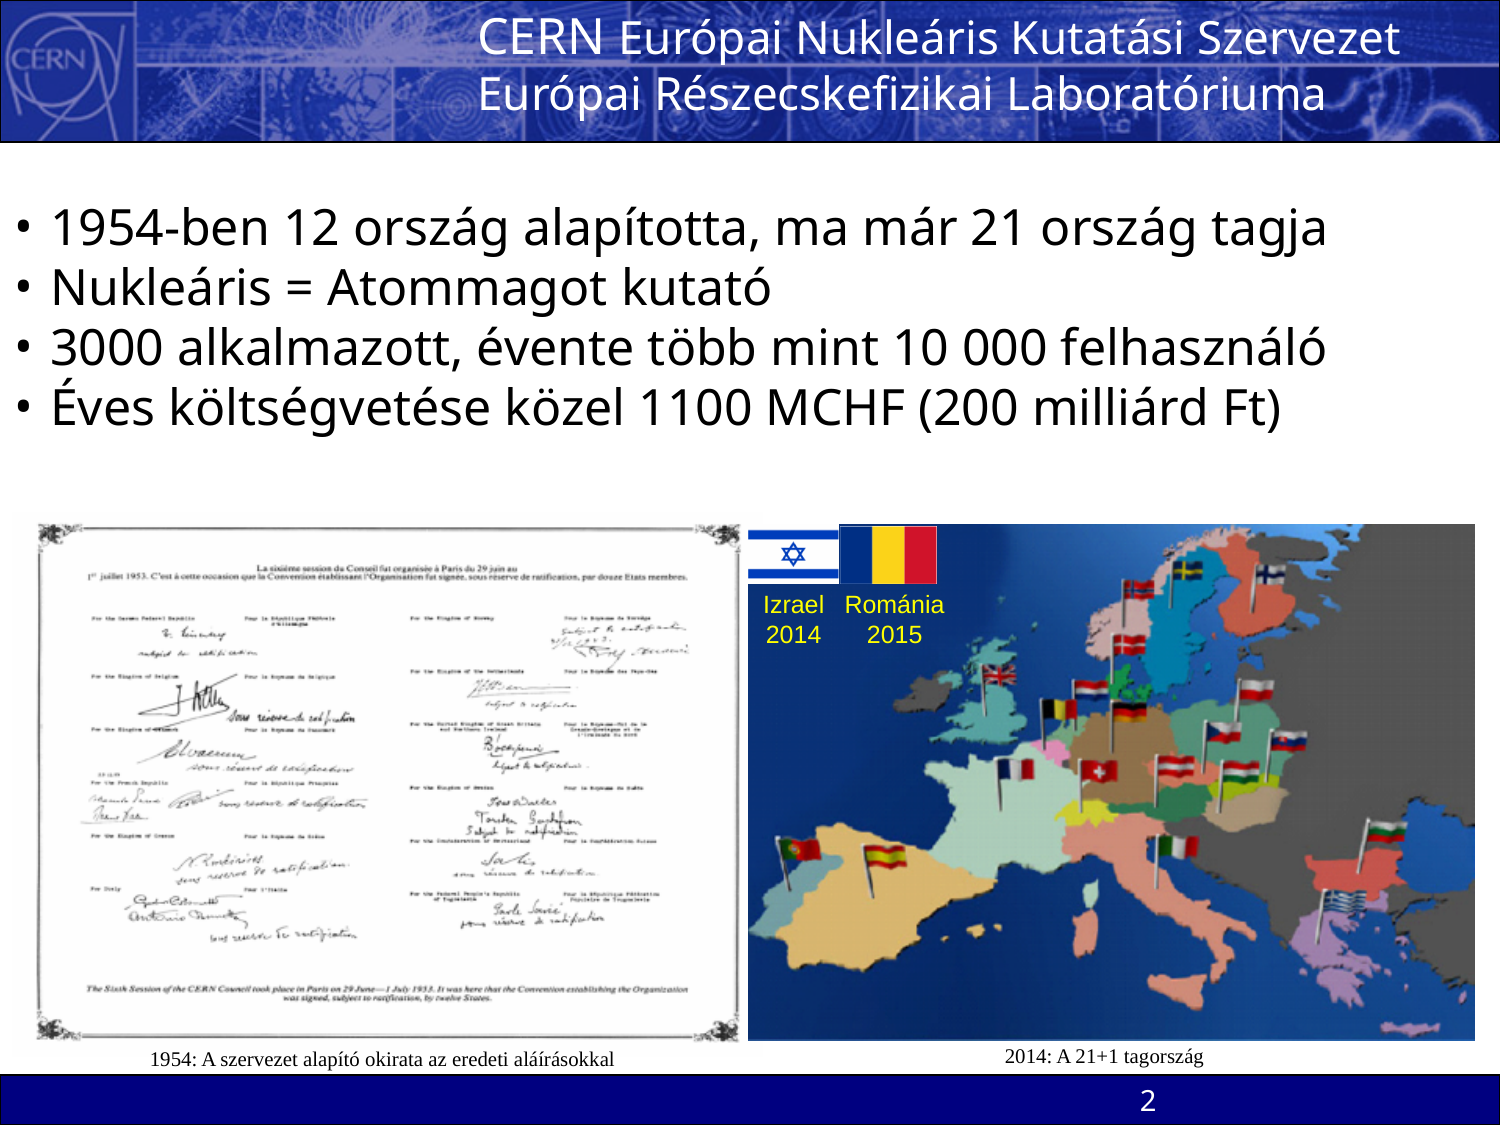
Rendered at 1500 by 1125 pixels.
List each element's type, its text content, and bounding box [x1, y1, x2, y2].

text_box Románia 2015 [829, 580, 960, 652]
text_box 1954: A szervezet alapító okirata az eredeti aláírásokkal [135, 1037, 623, 1078]
text_box <number> [1125, 1074, 1437, 1125]
text_box Izrael 2014 [748, 580, 829, 652]
picture [12, 512, 1475, 1057]
text_box 2014: A 21+1 tagország [989, 1041, 1218, 1075]
text_box 1954-ben 12 ország alapította, ma már 21 ország tagja Nukleáris = Atommagot kutató 3000 alkalmazott, évente több mint 10 000 felhasználó Éves költségvetése közel 1100 MCHF (200 milliárd Ft) [0, 187, 1500, 1038]
text_box CERN Európai Nukleáris Kutatási Szervezet Európai Részecskefizikai Laboratóriuma [462, 0, 1500, 124]
